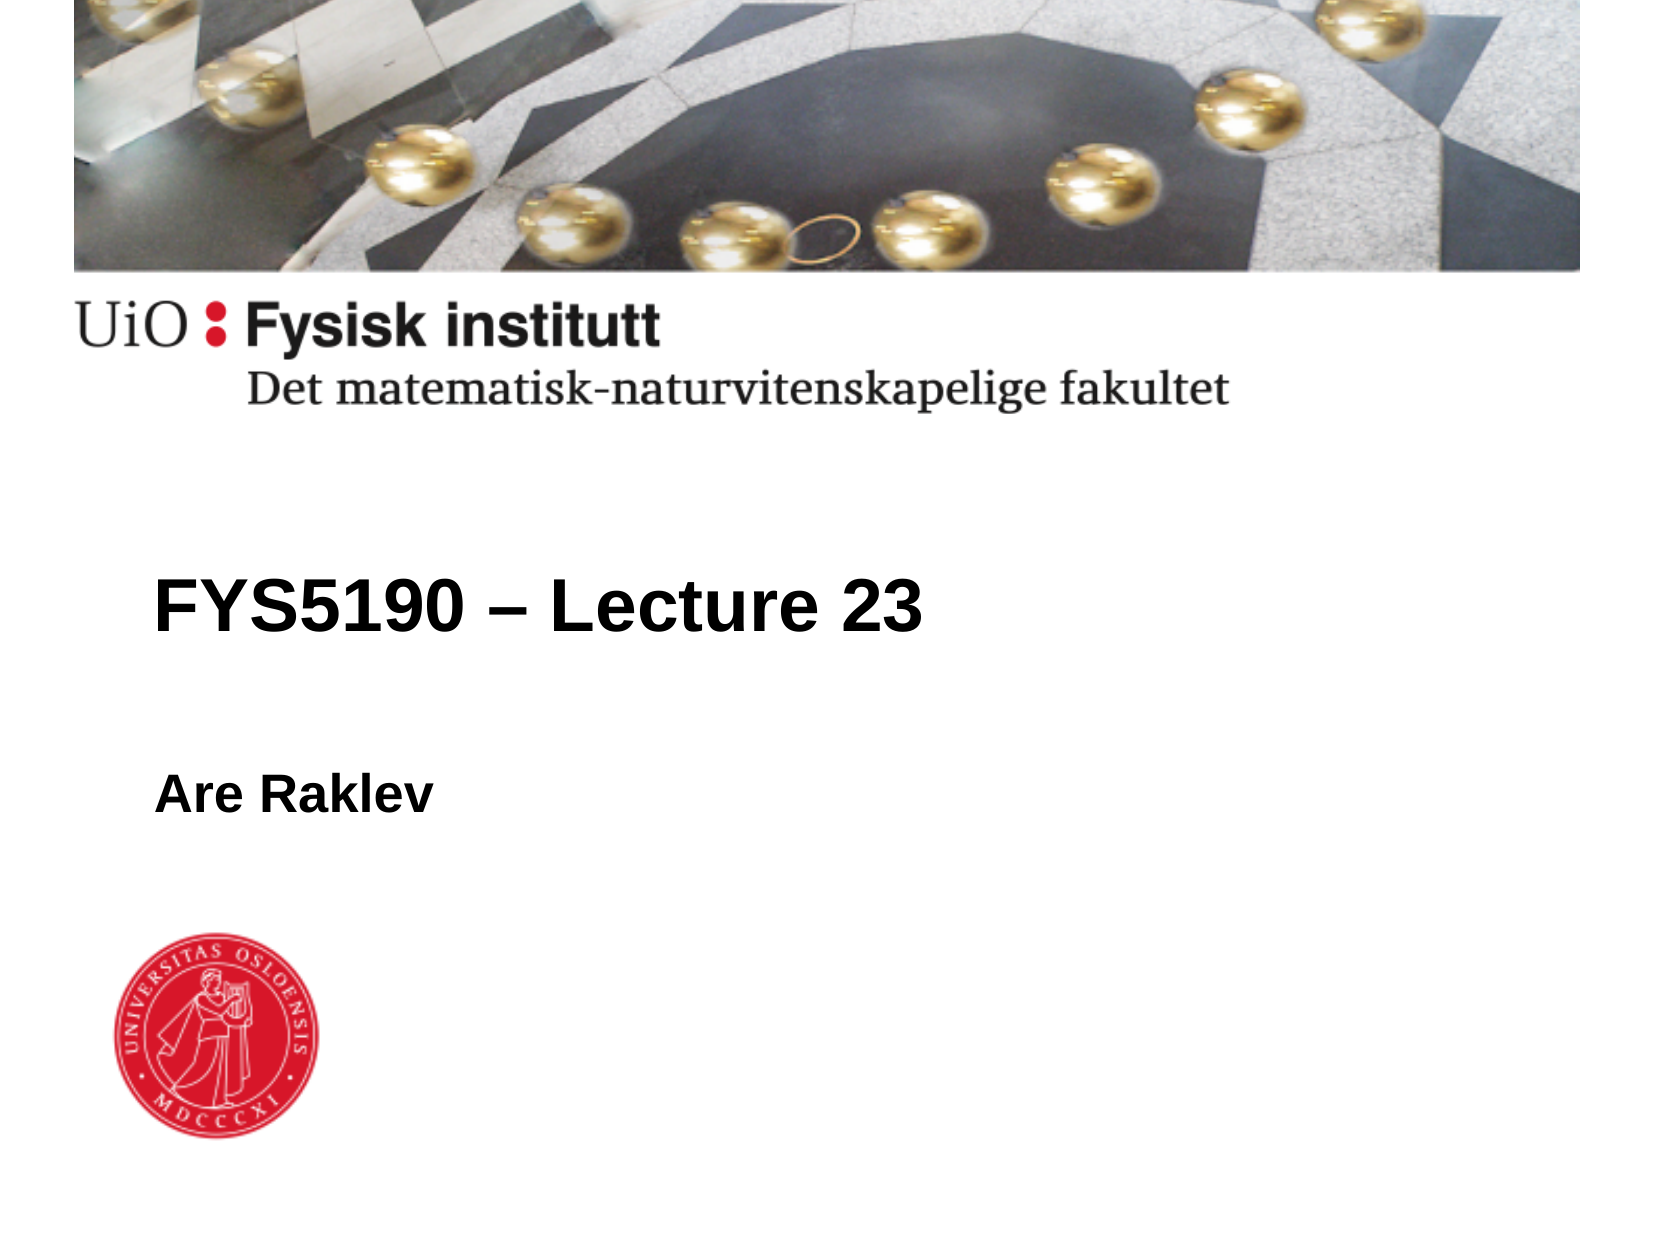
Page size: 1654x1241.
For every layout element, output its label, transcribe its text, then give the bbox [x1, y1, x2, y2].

picture [74, 0, 1580, 280]
picture [72, 292, 1238, 420]
subtitle FYS5190 – Lecture 23 [153, 545, 1463, 666]
title Are Raklev [153, 725, 1500, 862]
picture [109, 927, 326, 1147]
